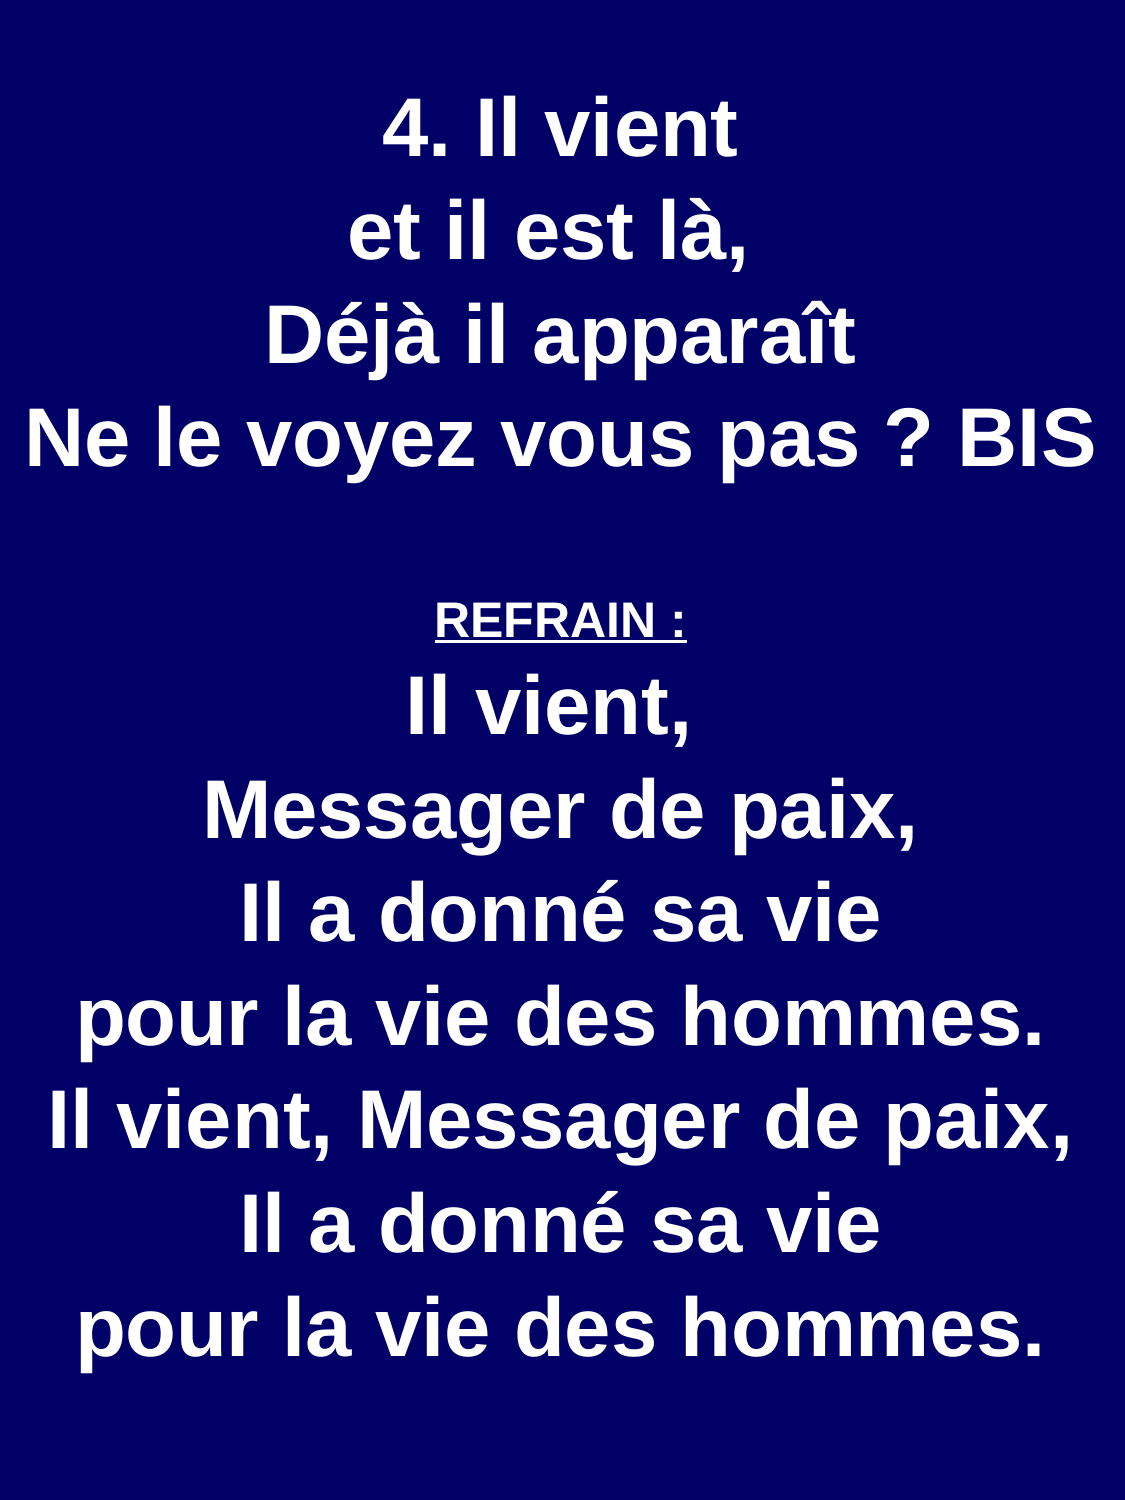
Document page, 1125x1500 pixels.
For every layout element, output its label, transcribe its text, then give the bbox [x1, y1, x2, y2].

text_box 4. Il vient et il est là, Déjà il apparaît Ne le voyez vous pas ? BIS REFRAIN : Il vient, Messager de paix, Il a donné sa vie pour la vie des hommes. Il vient, Messager de paix, Il a donné sa vie pour la vie des hommes. [25, 23, 1096, 1500]
